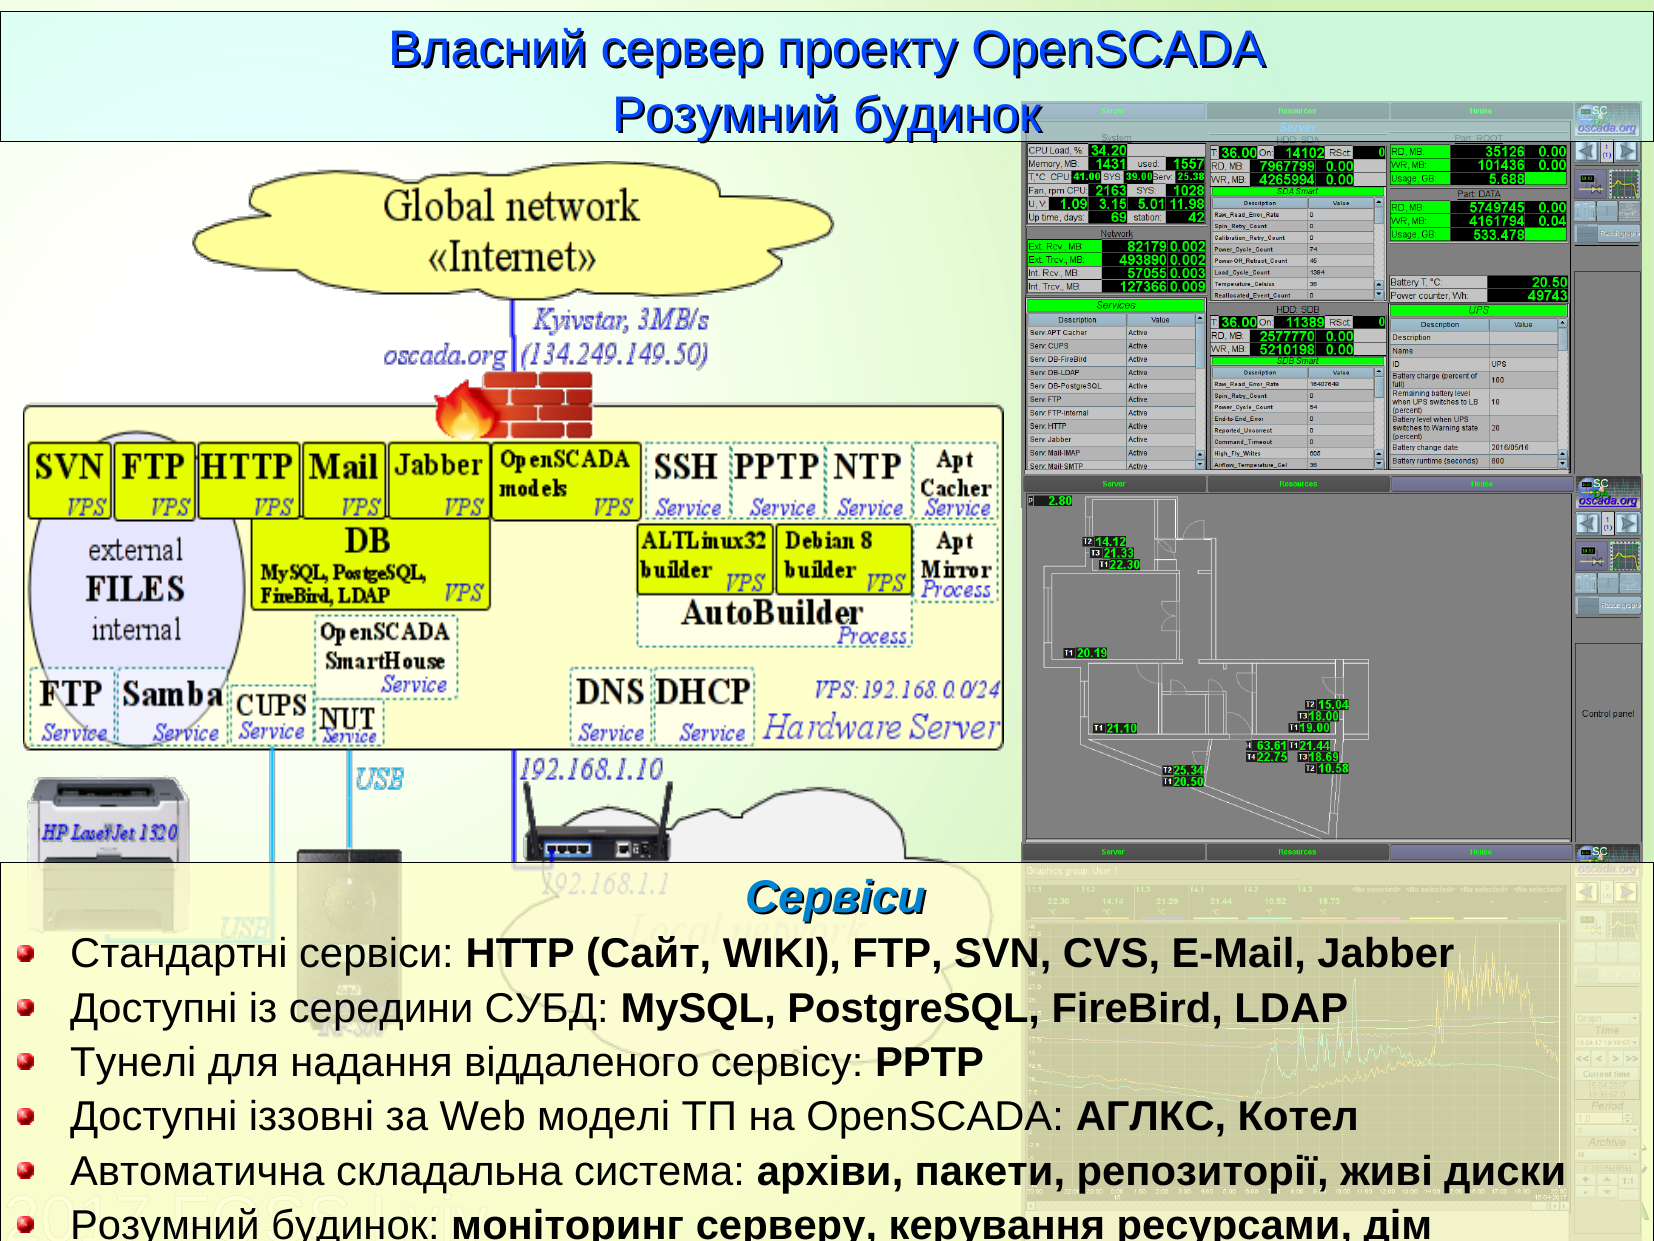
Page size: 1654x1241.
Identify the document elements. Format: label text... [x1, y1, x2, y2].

list Сервіси Стандартні сервіси: HTTP (Сайт, WIKI), FTP, SVN, CVS, E-Mail, Jabber Доступні із середини СУБД: MySQL, PostgreSQL, FireBird, LDAP Тунелі для надання віддаленого сервісу: PPTP Доступні іззовні за Web моделі ТП на OpenSCADA: АГЛКС, Котел Автоматична складальна система: архіви, пакети, репозиторії, живі диски Розумний будинок: моніторинг серверу, керування ресурсами, дім [0, 862, 1654, 1241]
picture [1021, 142, 1643, 862]
title Власний сервер проекту OpenSCADA Розумний будинок [0, 15, 1654, 137]
picture [23, 161, 1004, 862]
